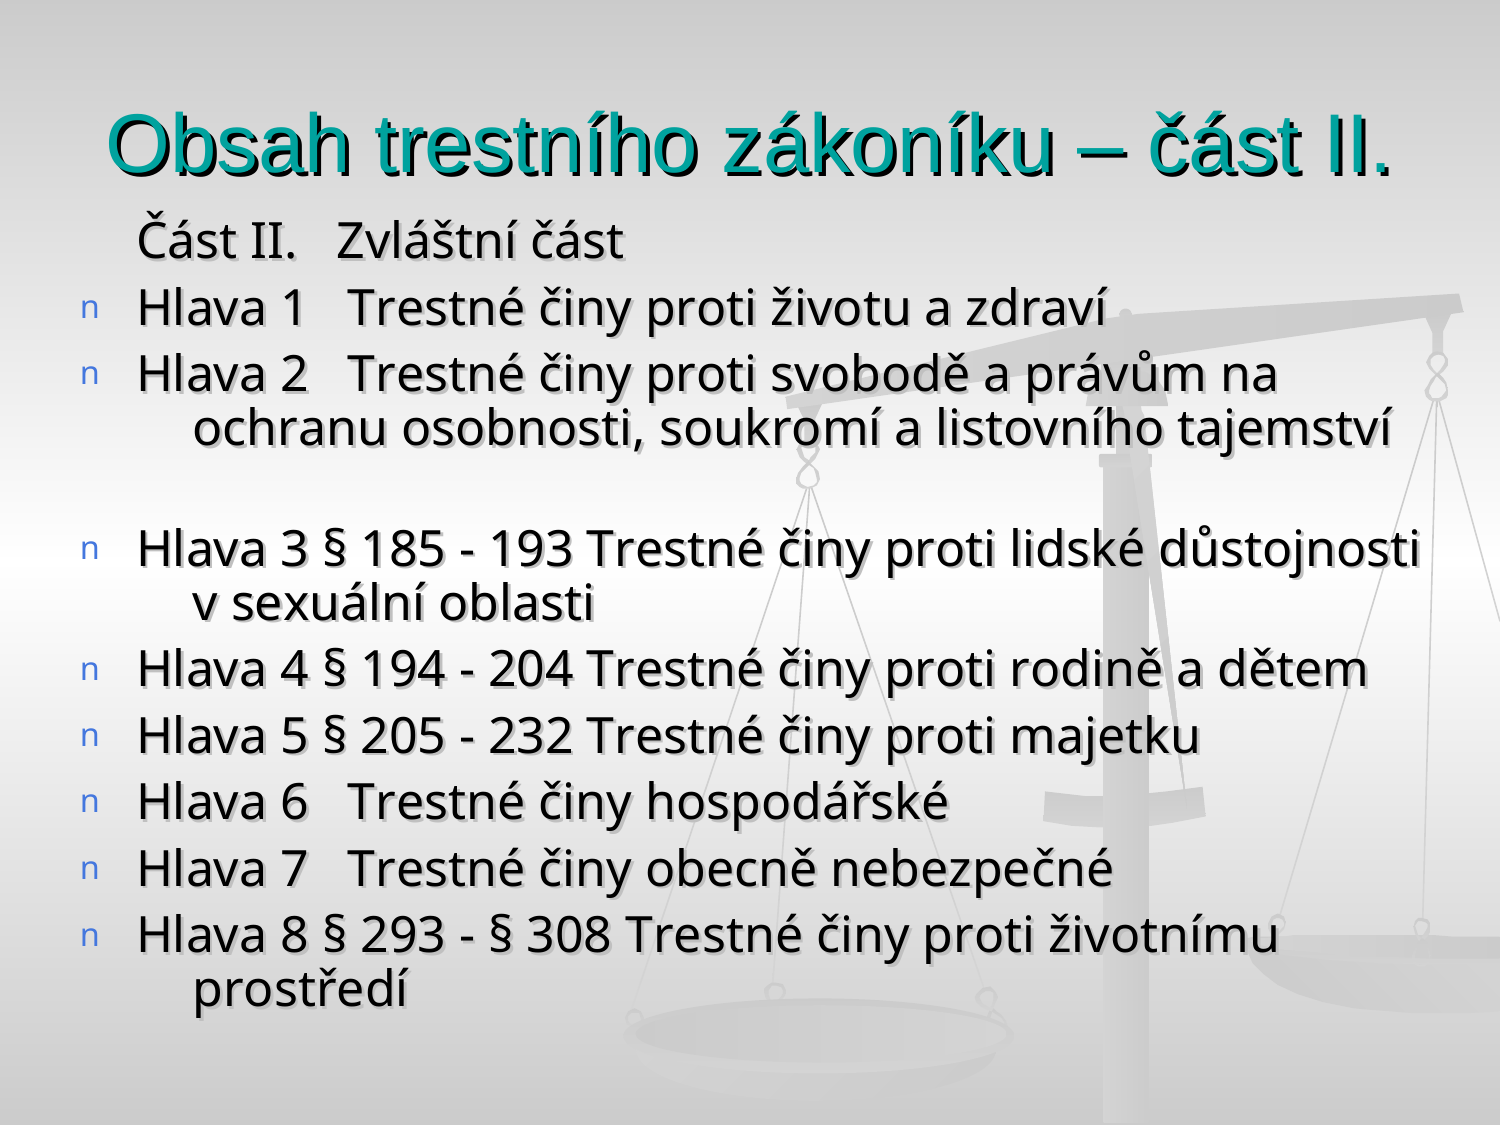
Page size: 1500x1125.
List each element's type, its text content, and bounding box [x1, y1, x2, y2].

title Obsah trestního zákoníku – část II. [75, 45, 1426, 208]
list Část II. Zvláštní část Hlava 1 Trestné činy proti životu a zdraví Hlava 2 Trestné činy proti svobodě a právům na ochranu osobnosti, soukromí a listovního tajemství Hlava 3 § 185 - 193 Trestné činy proti lidské důstojnosti v sexuální oblasti Hlava 4 § 194 - 204 Trestné činy proti rodině a dětem Hlava 5 § 205 - 232 Trestné činy proti majetku Hlava 6 Trestné činy hospodářské Hlava 7 Trestné činy obecně nebezpečné Hlava 8 § 293 - § 308 Trestné činy proti životnímu prostředí [64, 208, 1447, 1083]
